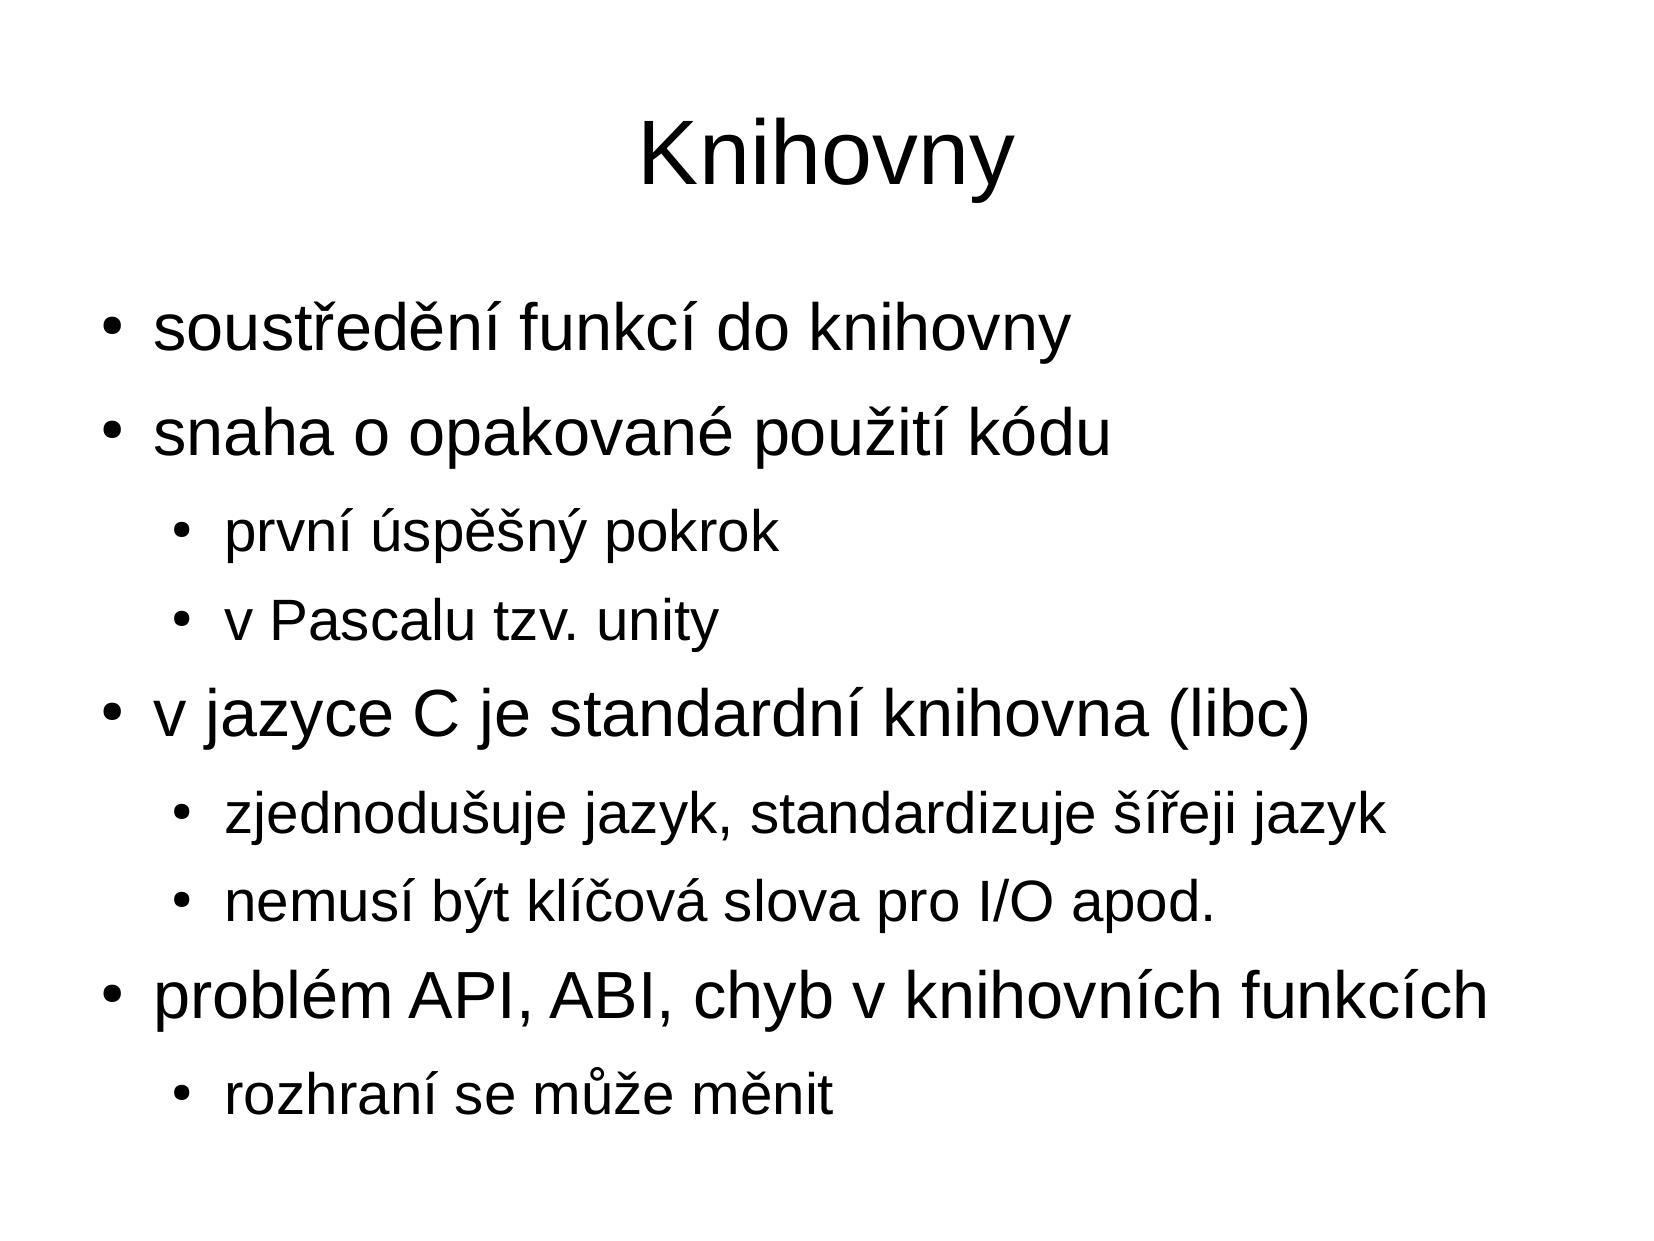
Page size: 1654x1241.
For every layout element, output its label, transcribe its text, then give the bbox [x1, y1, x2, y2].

list soustředění funkcí do knihovny snaha o opakované použití kódu první úspěšný pokrok v Pascalu tzv. unity v jazyce C je standardní knihovna (libc) zjednodušuje jazyk, standardizuje šířeji jazyk nemusí být klíčová slova pro I/O apod. problém API, ABI, chyb v knihovních funkcích rozhraní se může měnit [82, 290, 1571, 1128]
title Knihovny [82, 56, 1571, 250]
